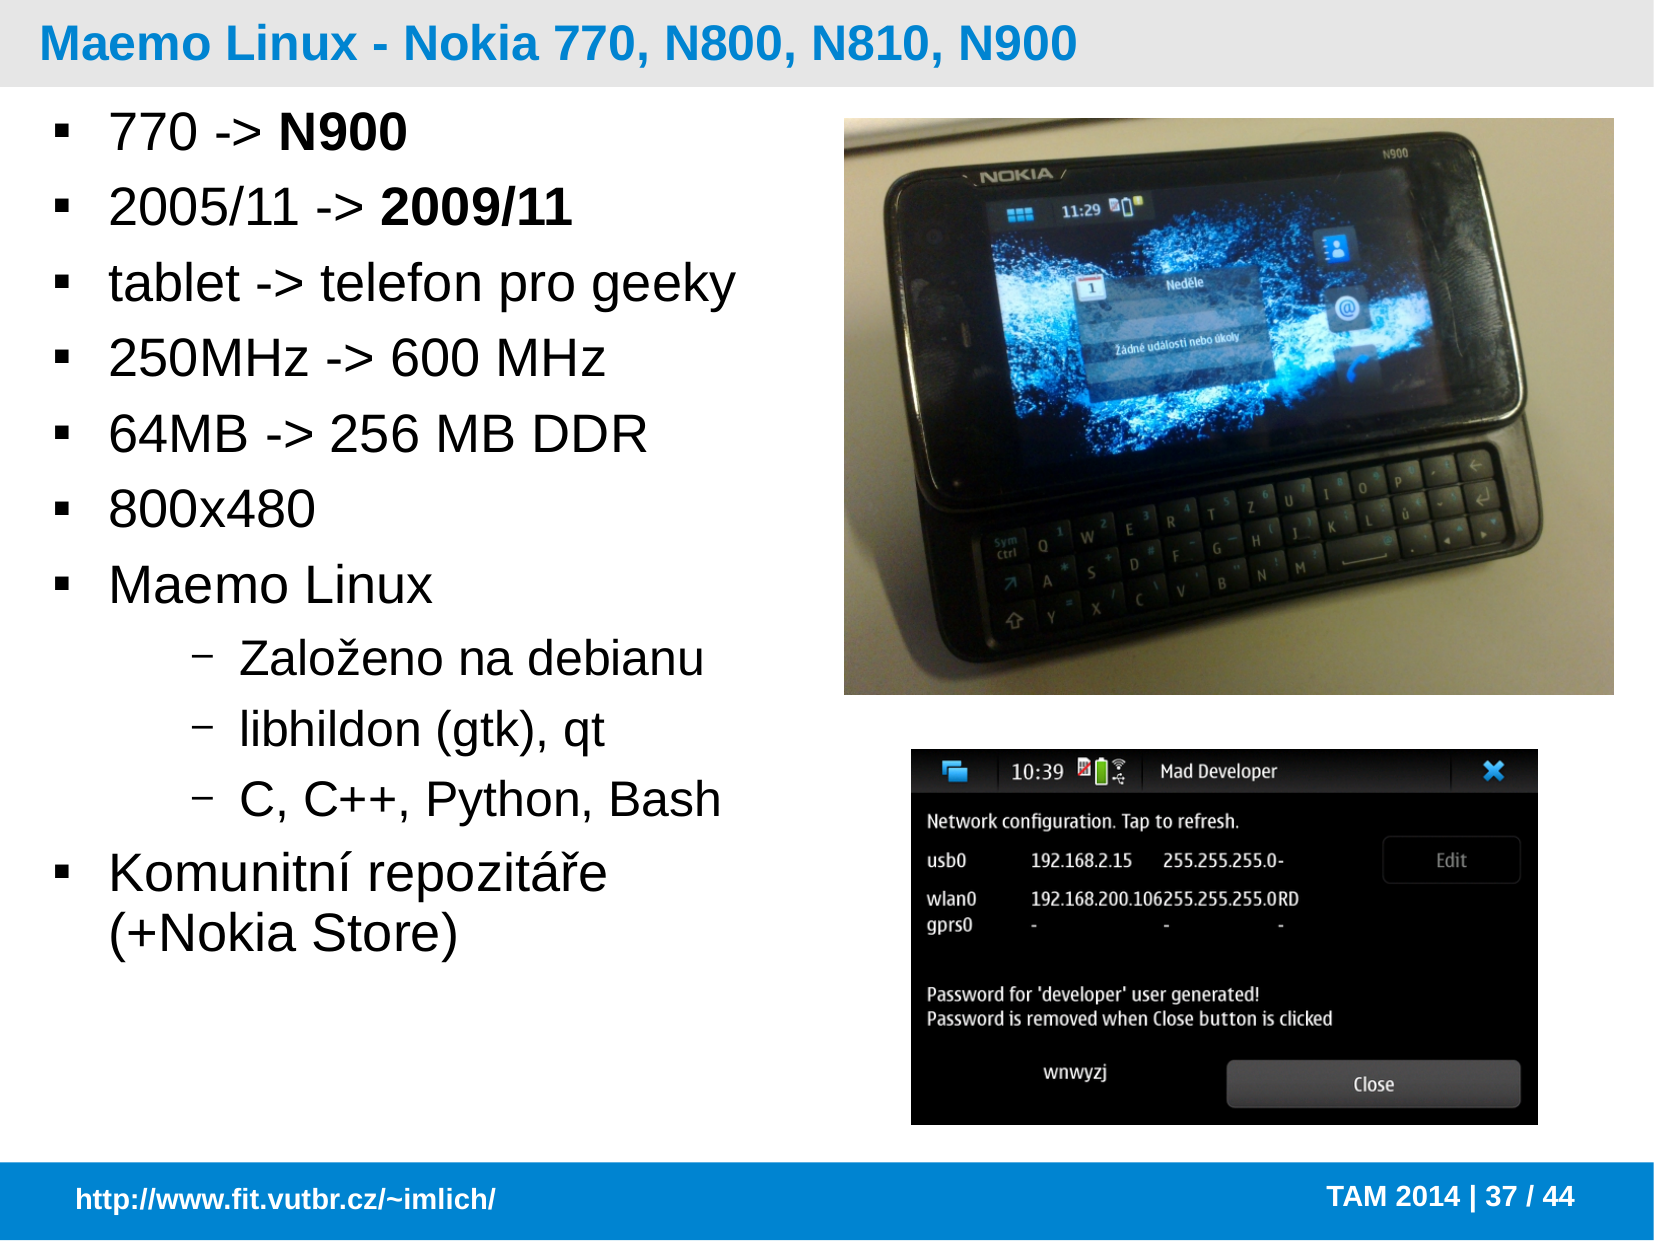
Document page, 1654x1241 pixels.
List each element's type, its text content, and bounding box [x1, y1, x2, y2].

picture [911, 749, 1538, 1126]
list 770 -> N900 2005/11 -> 2009/11 tablet -> telefon pro geeky 250MHz -> 600 MHz 64MB -> 256 MB DDR 800x480 Maemo Linux Založeno na debianu libhildon (gtk), qt C, C++, Python, Bash Komunitní repozitáře (+Nokia Store) [37, 101, 807, 1163]
title Maemo Linux - Nokia 770, N800, N810, N900 [39, 5, 1615, 81]
picture [844, 118, 1614, 695]
